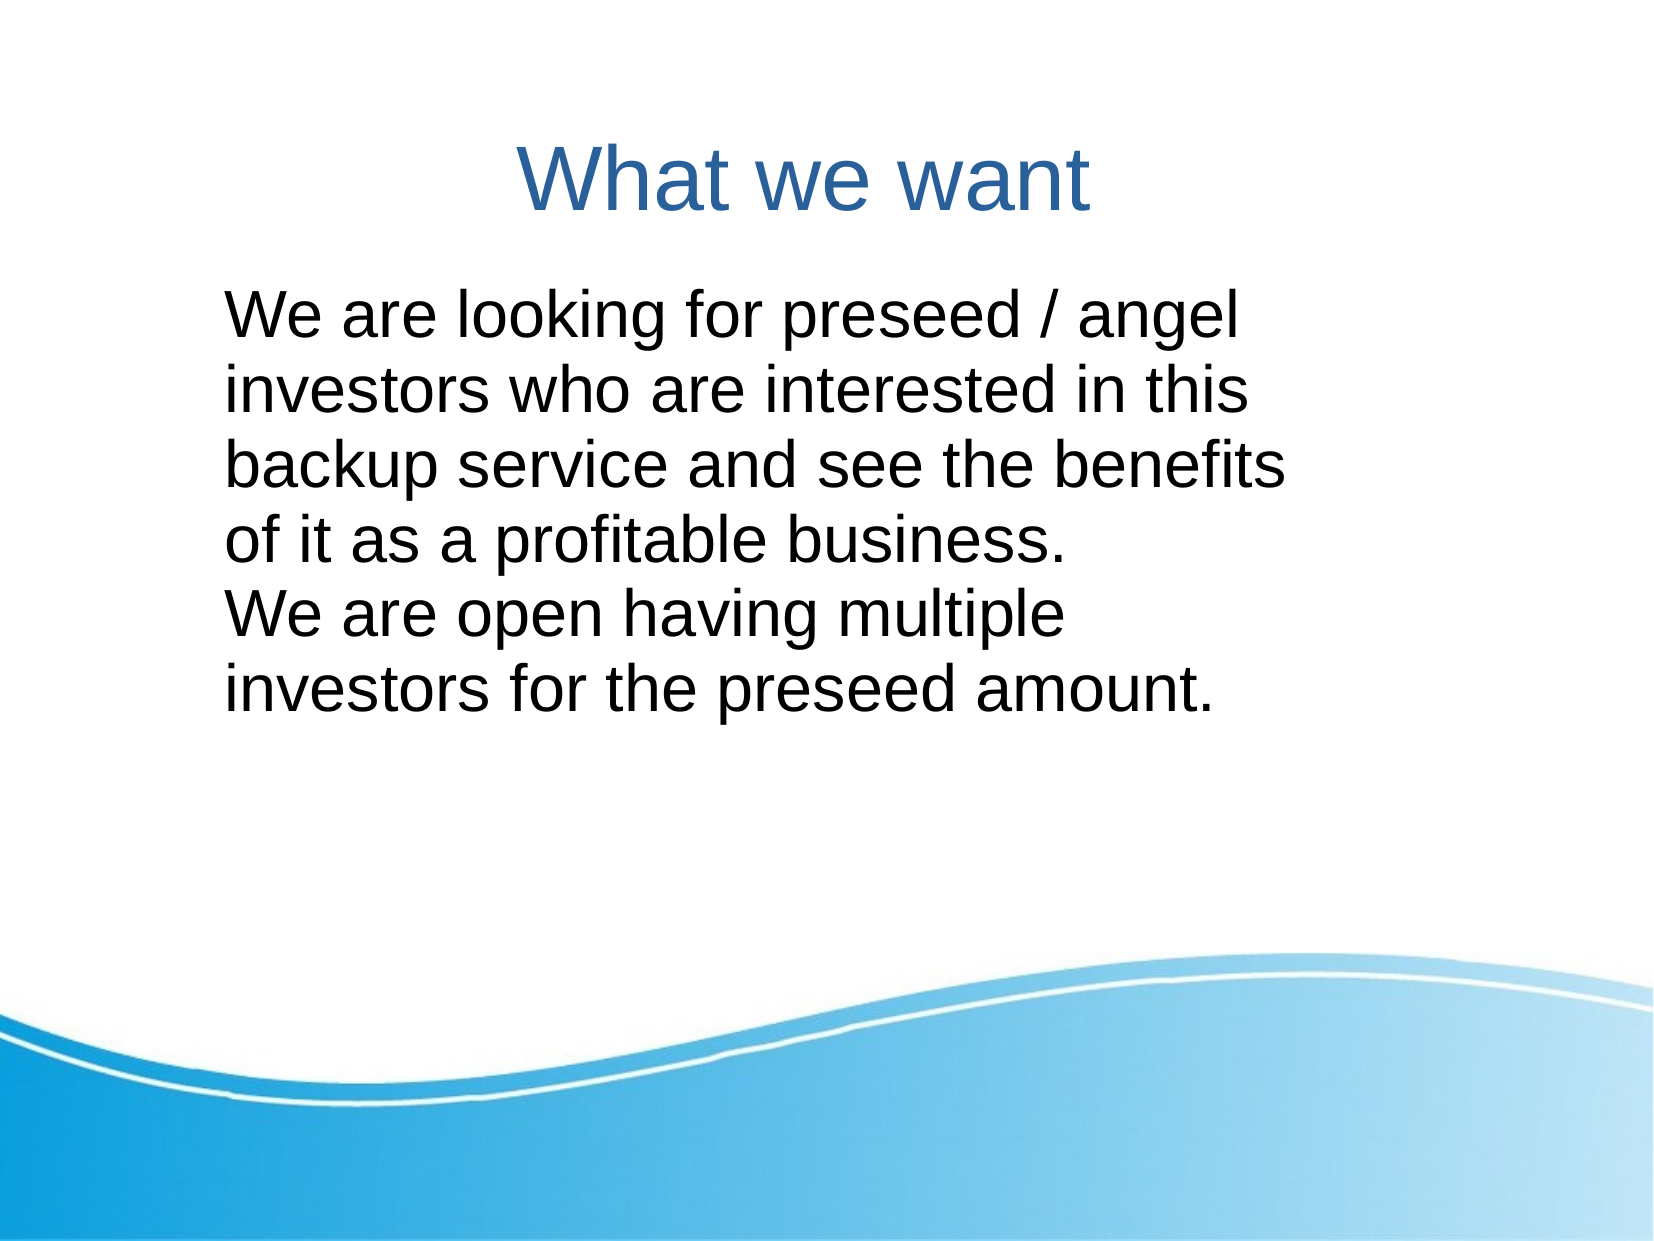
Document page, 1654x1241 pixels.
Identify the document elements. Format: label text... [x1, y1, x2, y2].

title What we want [60, 75, 1549, 283]
picture [0, 952, 1654, 1241]
text_box We are looking for preseed / angel investors who are interested in this backup service and see the benefits of it as a profitable business. We are open having multiple investors for the preseed amount. [210, 270, 1366, 956]
